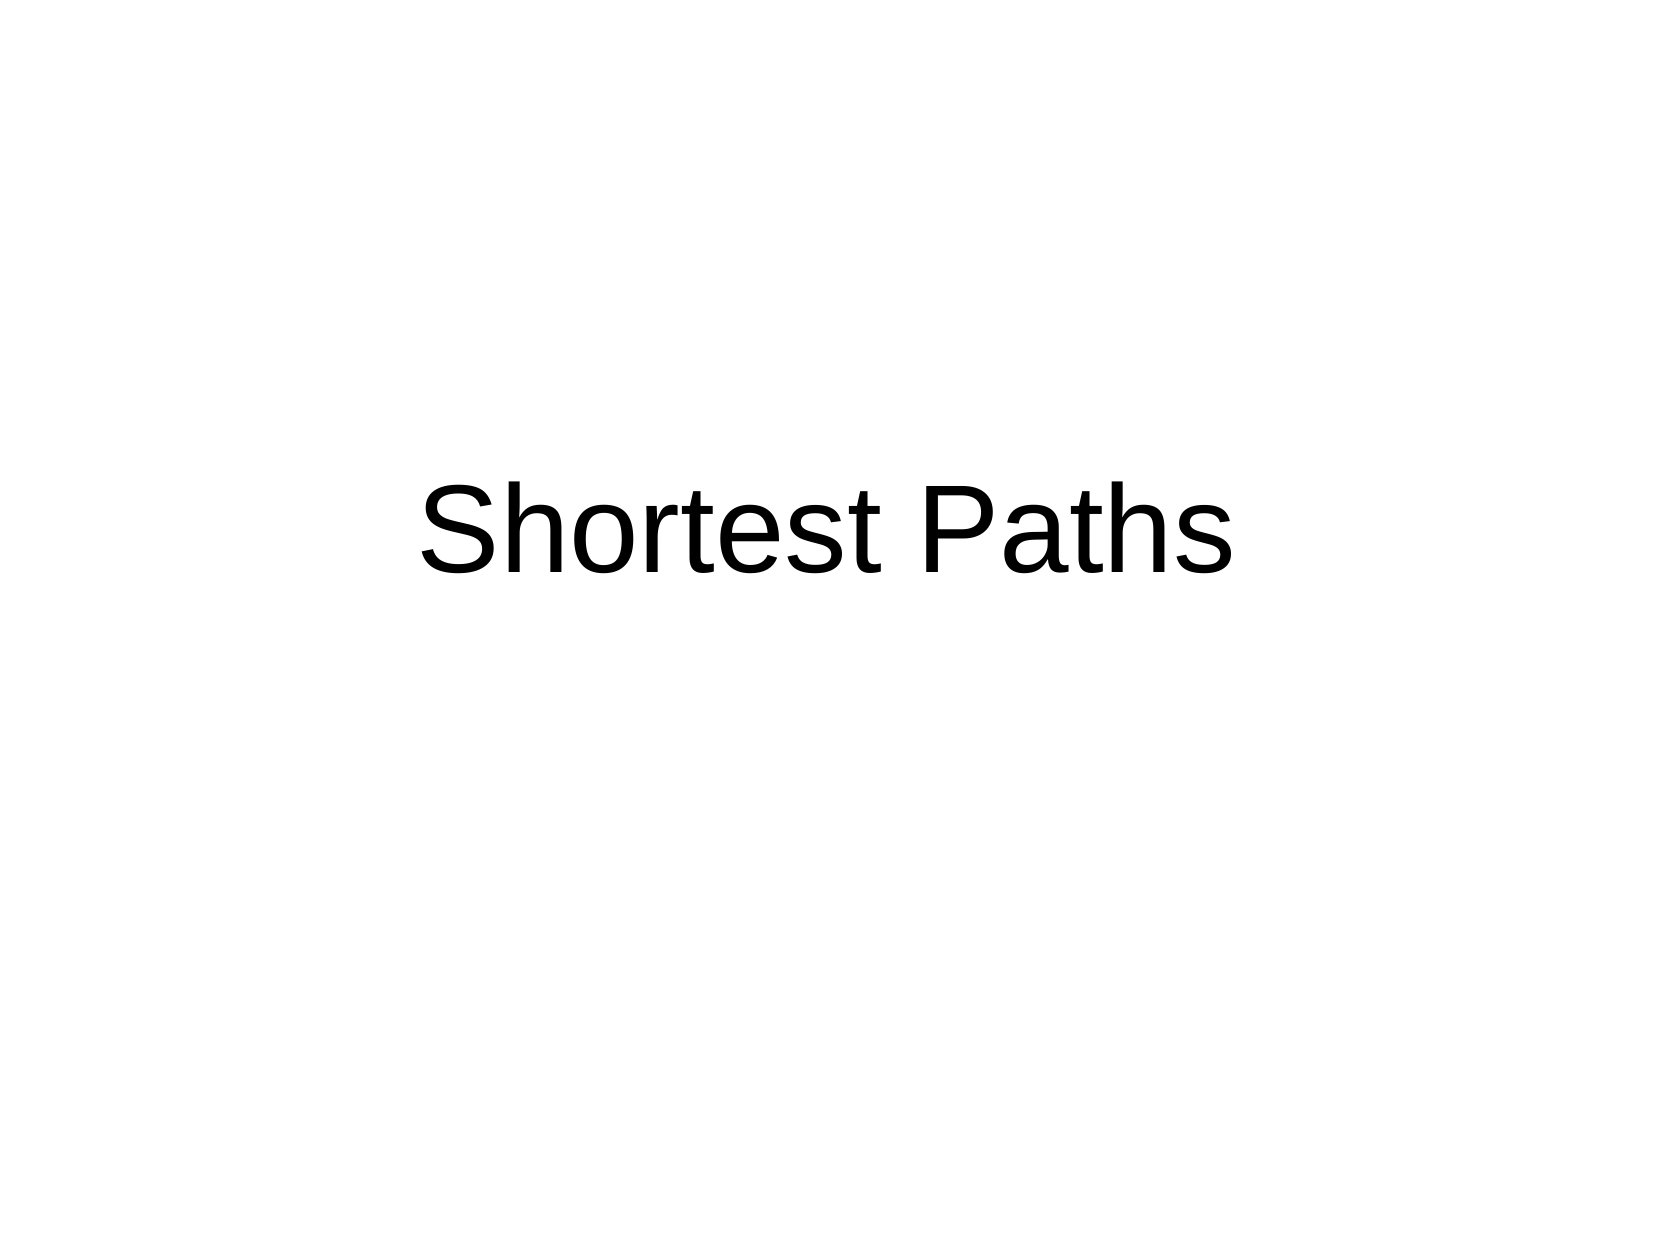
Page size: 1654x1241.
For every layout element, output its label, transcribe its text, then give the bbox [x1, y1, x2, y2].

subtitle Shortest Paths [82, 49, 1571, 1010]
